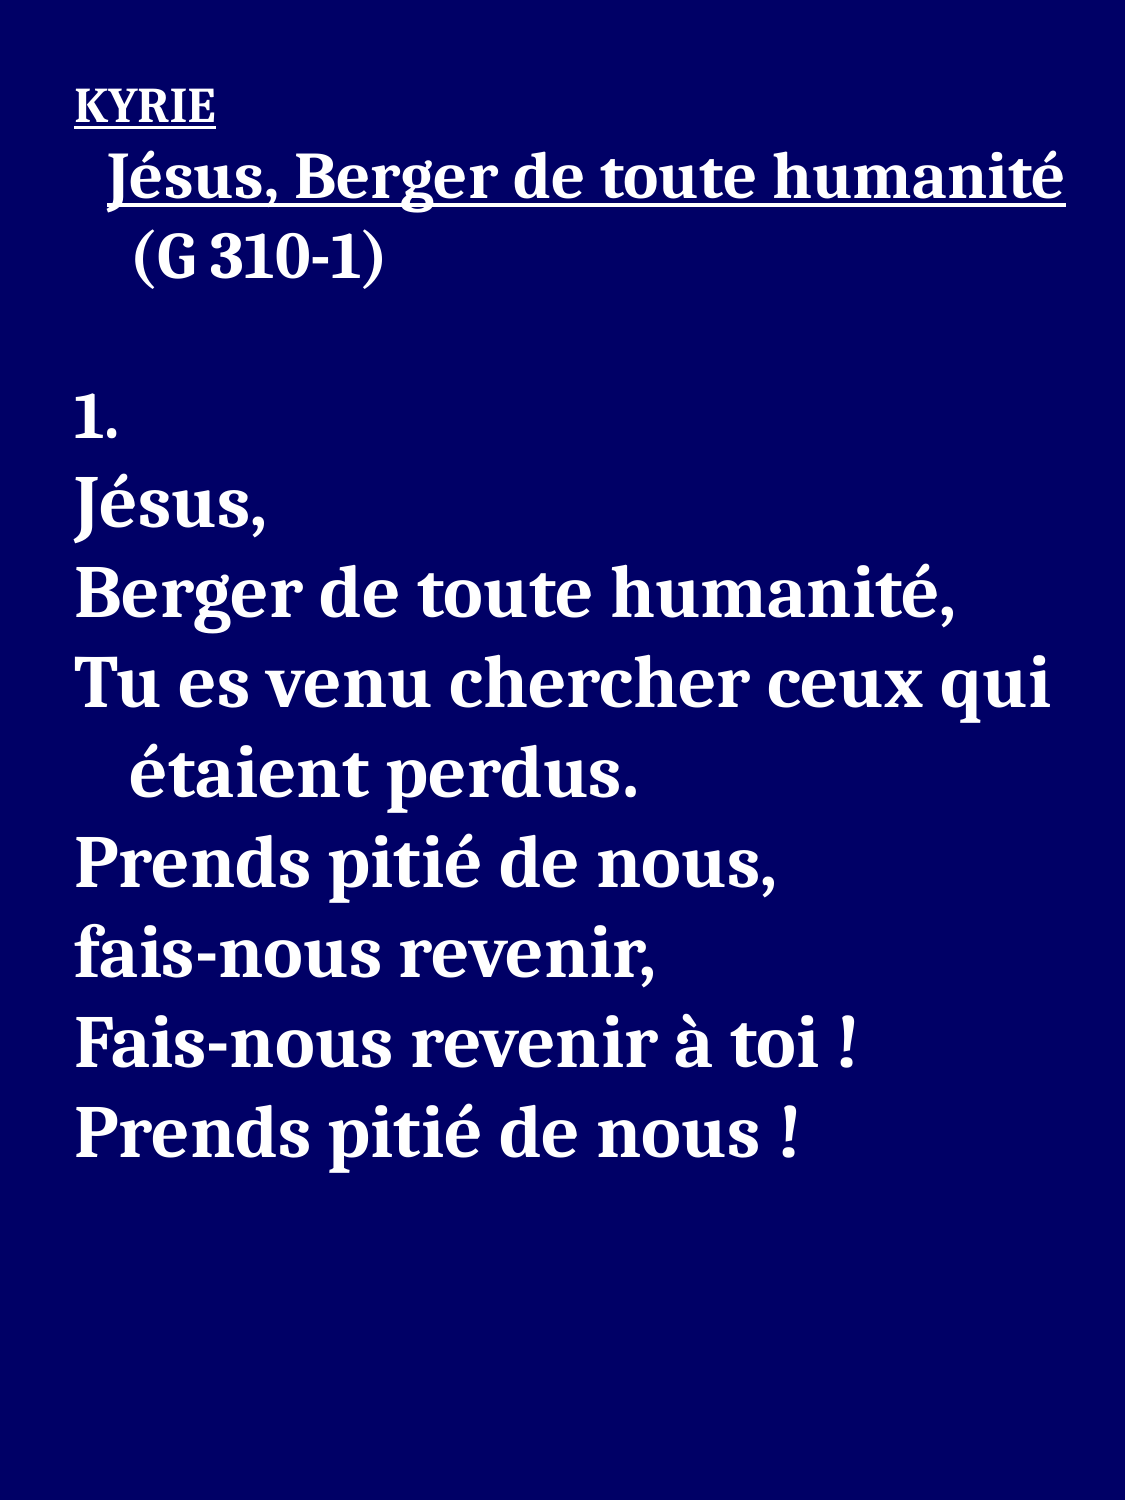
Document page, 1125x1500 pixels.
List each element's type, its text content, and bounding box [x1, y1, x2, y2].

text_box KYRIE Jésus, Berger de toute humanité (G 310-1) 1. Jésus, Berger de toute humanité, Tu es venu chercher ceux qui étaient perdus. Prends pitié de nous, fais-nous revenir, Fais-nous revenir à toi ! Prends pitié de nous ! [58, 64, 1125, 1448]
